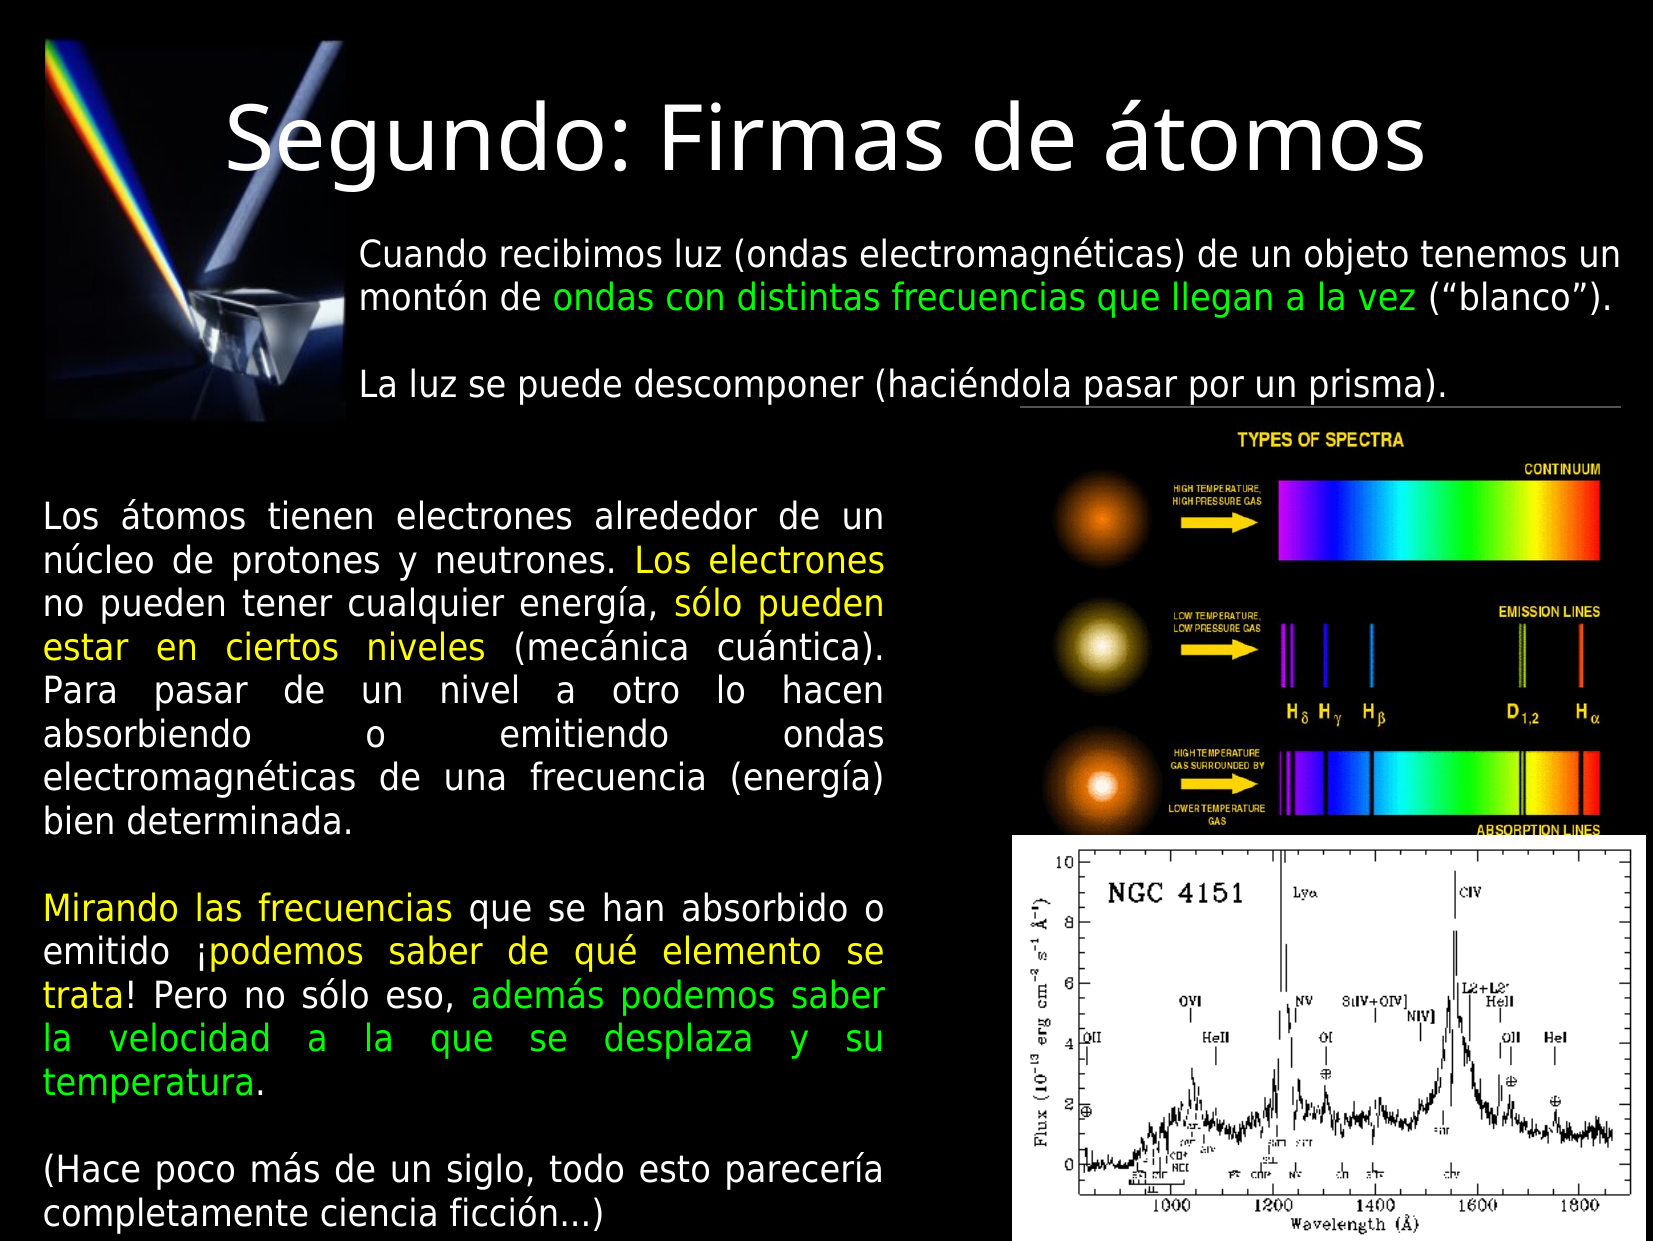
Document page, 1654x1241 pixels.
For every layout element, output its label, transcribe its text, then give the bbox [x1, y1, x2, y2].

picture [45, 38, 346, 437]
text_box Los átomos tienen electrones alrededor de un núcleo de protones y neutrones. Los electrones no pueden tener cualquier energía, sólo pueden estar en ciertos niveles (mecánica cuántica). Para pasar de un nivel a otro lo hacen absorbiendo o emitiendo ondas electromagnéticas de una frecuencia (energía) bien determinada. Mirando las frecuencias que se han absorbido o emitido ¡podemos saber de qué elemento se trata! Pero no sólo eso, además podemos saber la velocidad a la que se desplaza y su temperatura. (Hace poco más de un siglo, todo esto parecería completamente ciencia ficción...) [27, 487, 901, 1165]
title Segundo: Firmas de átomos [82, 39, 1571, 232]
text_box Cuando recibimos luz (ondas electromagnéticas) de un objeto tenemos un montón de ondas con distintas frecuencias que llegan a la vez (“blanco”). La luz se puede descomponer (haciéndola pasar por un prisma). [343, 225, 1651, 414]
picture [1012, 414, 1646, 1241]
